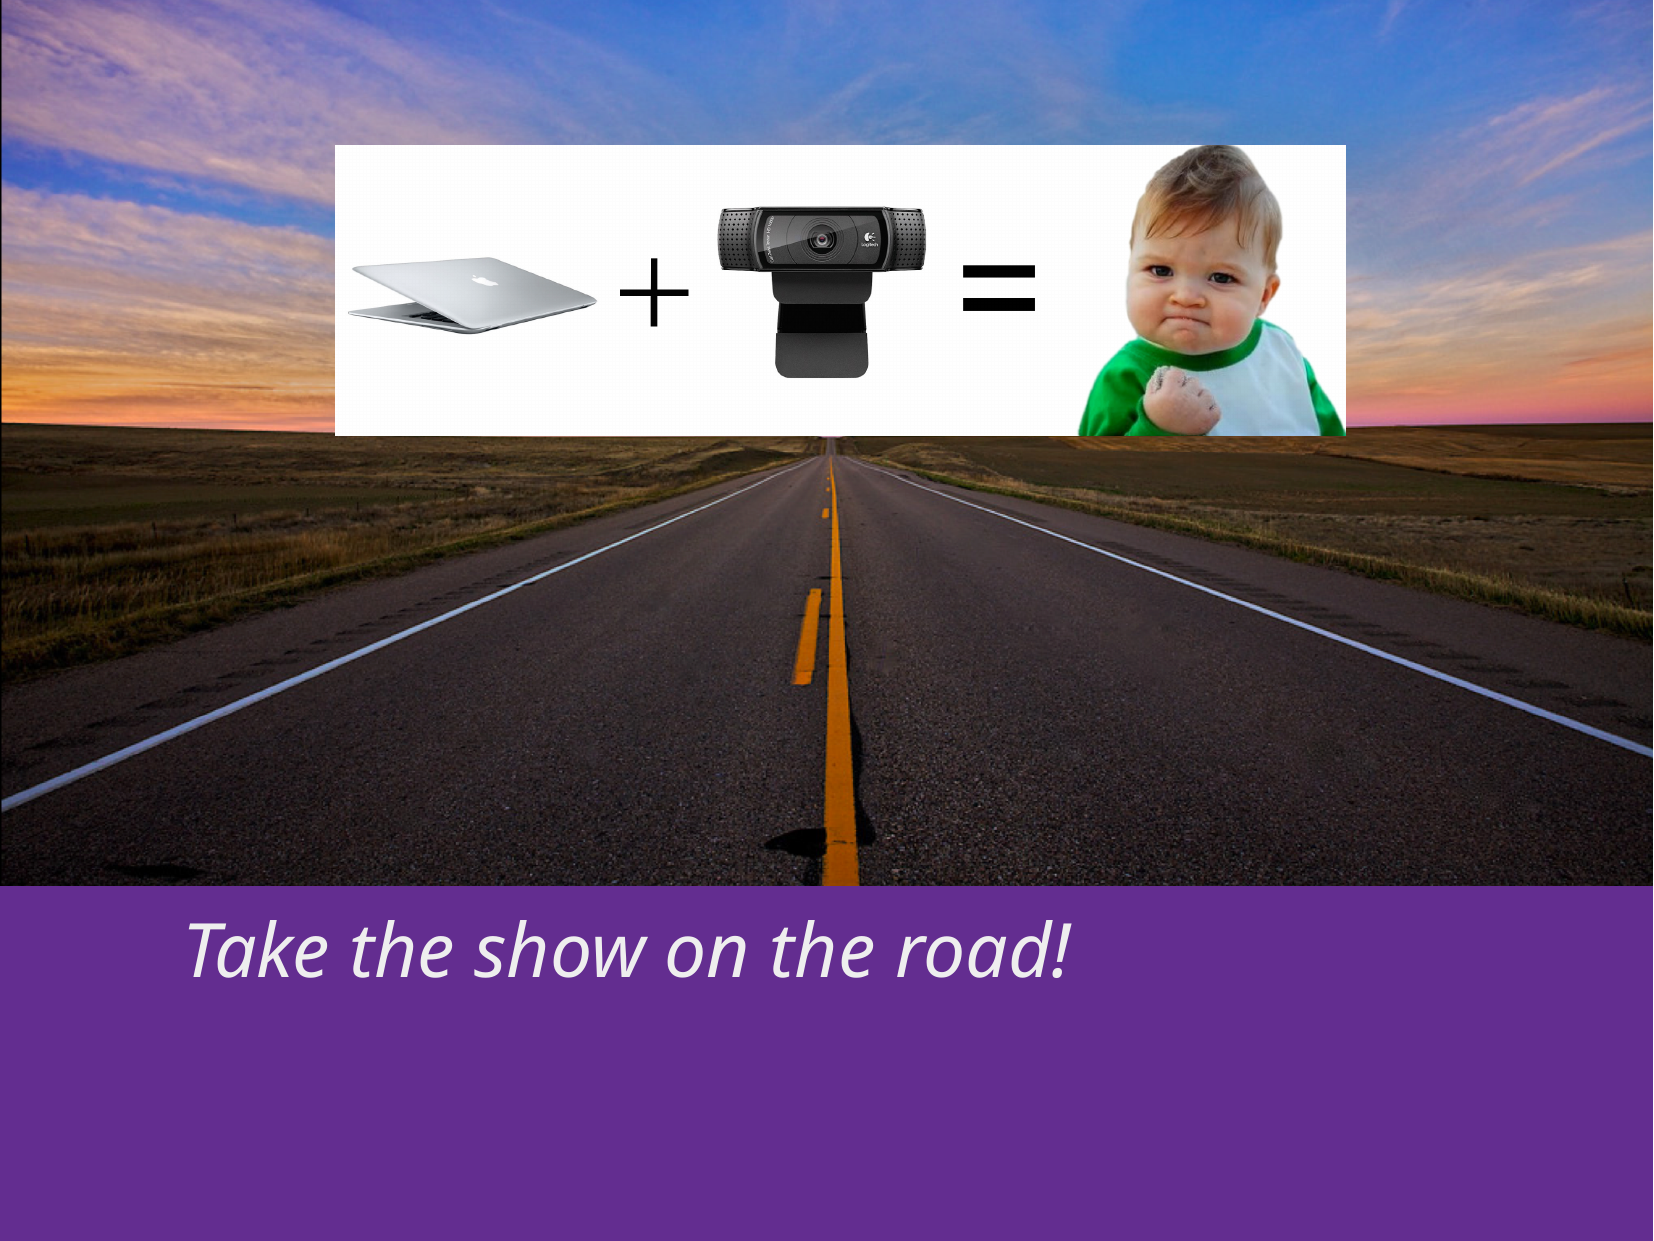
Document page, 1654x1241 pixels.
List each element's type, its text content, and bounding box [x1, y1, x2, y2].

list Take the show on the road! [165, 897, 1571, 1241]
picture [0, 0, 1653, 886]
